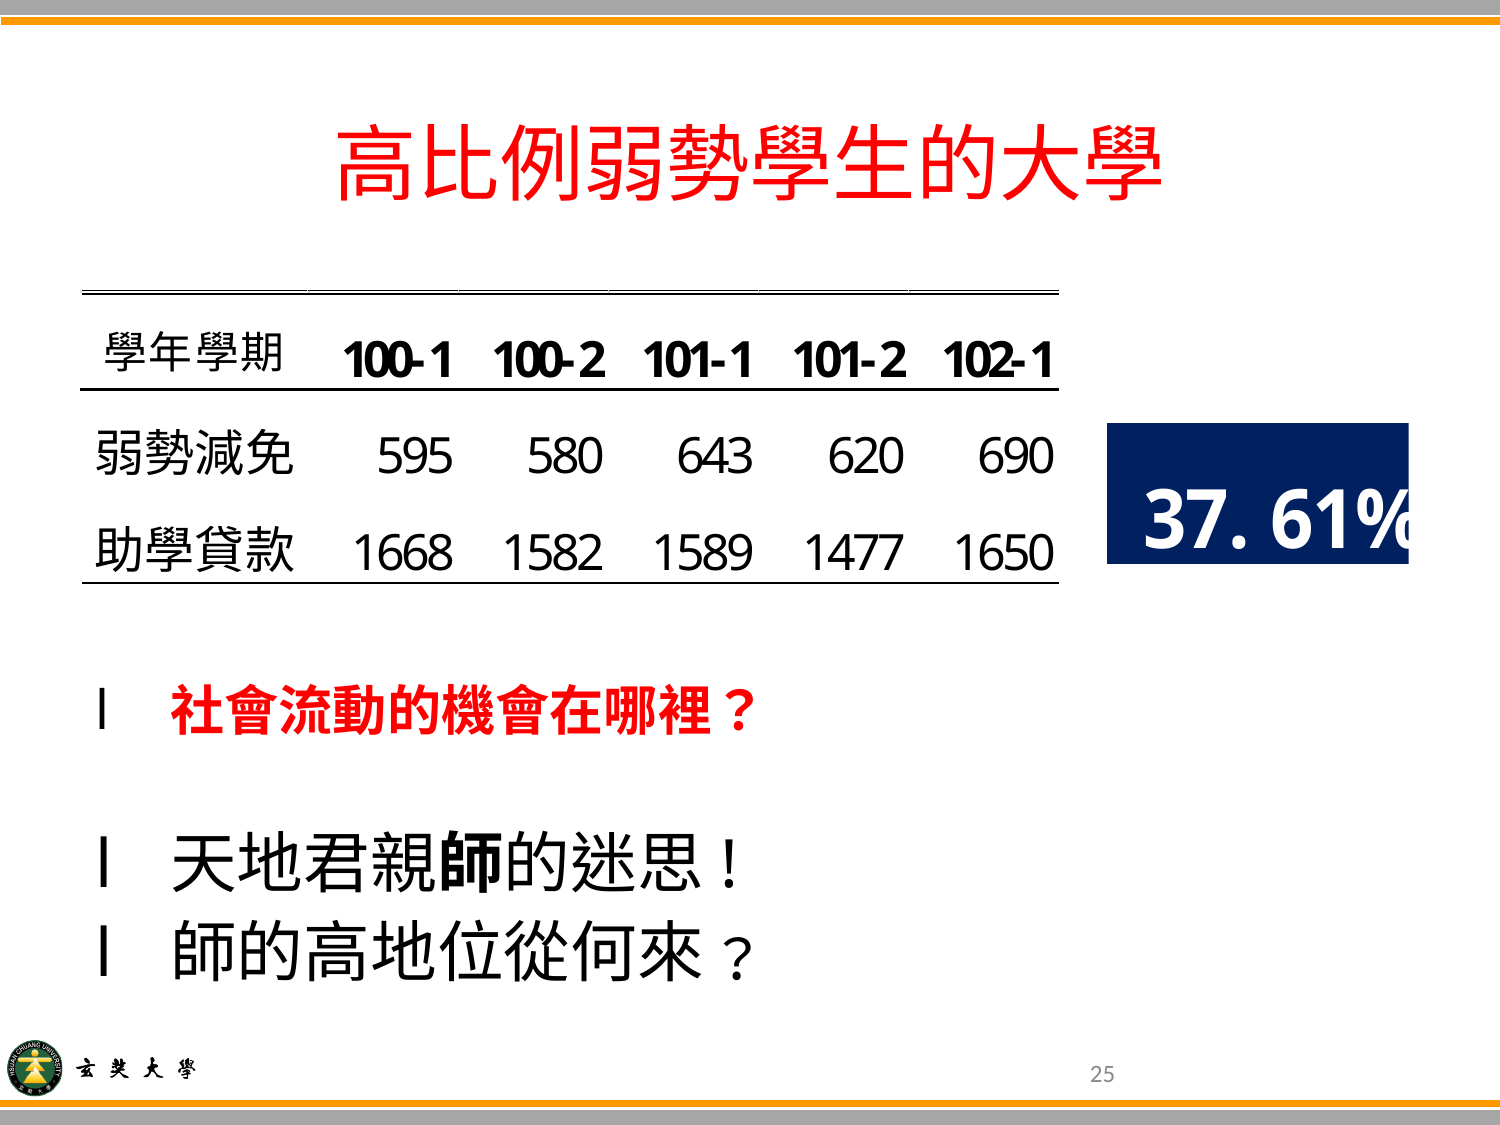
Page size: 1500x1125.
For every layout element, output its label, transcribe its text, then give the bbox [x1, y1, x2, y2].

title 高比例弱勢學生的大學 [75, 78, 1426, 244]
text_box 社會流動的機會在哪裡？ [80, 668, 1431, 776]
chart [1104, 420, 1412, 567]
text_box 天地君親師的迷思! 師的高地位從何來﹖ [80, 822, 1431, 1000]
chart [80, 290, 1061, 587]
text_box 25 [1074, 1042, 1426, 1103]
